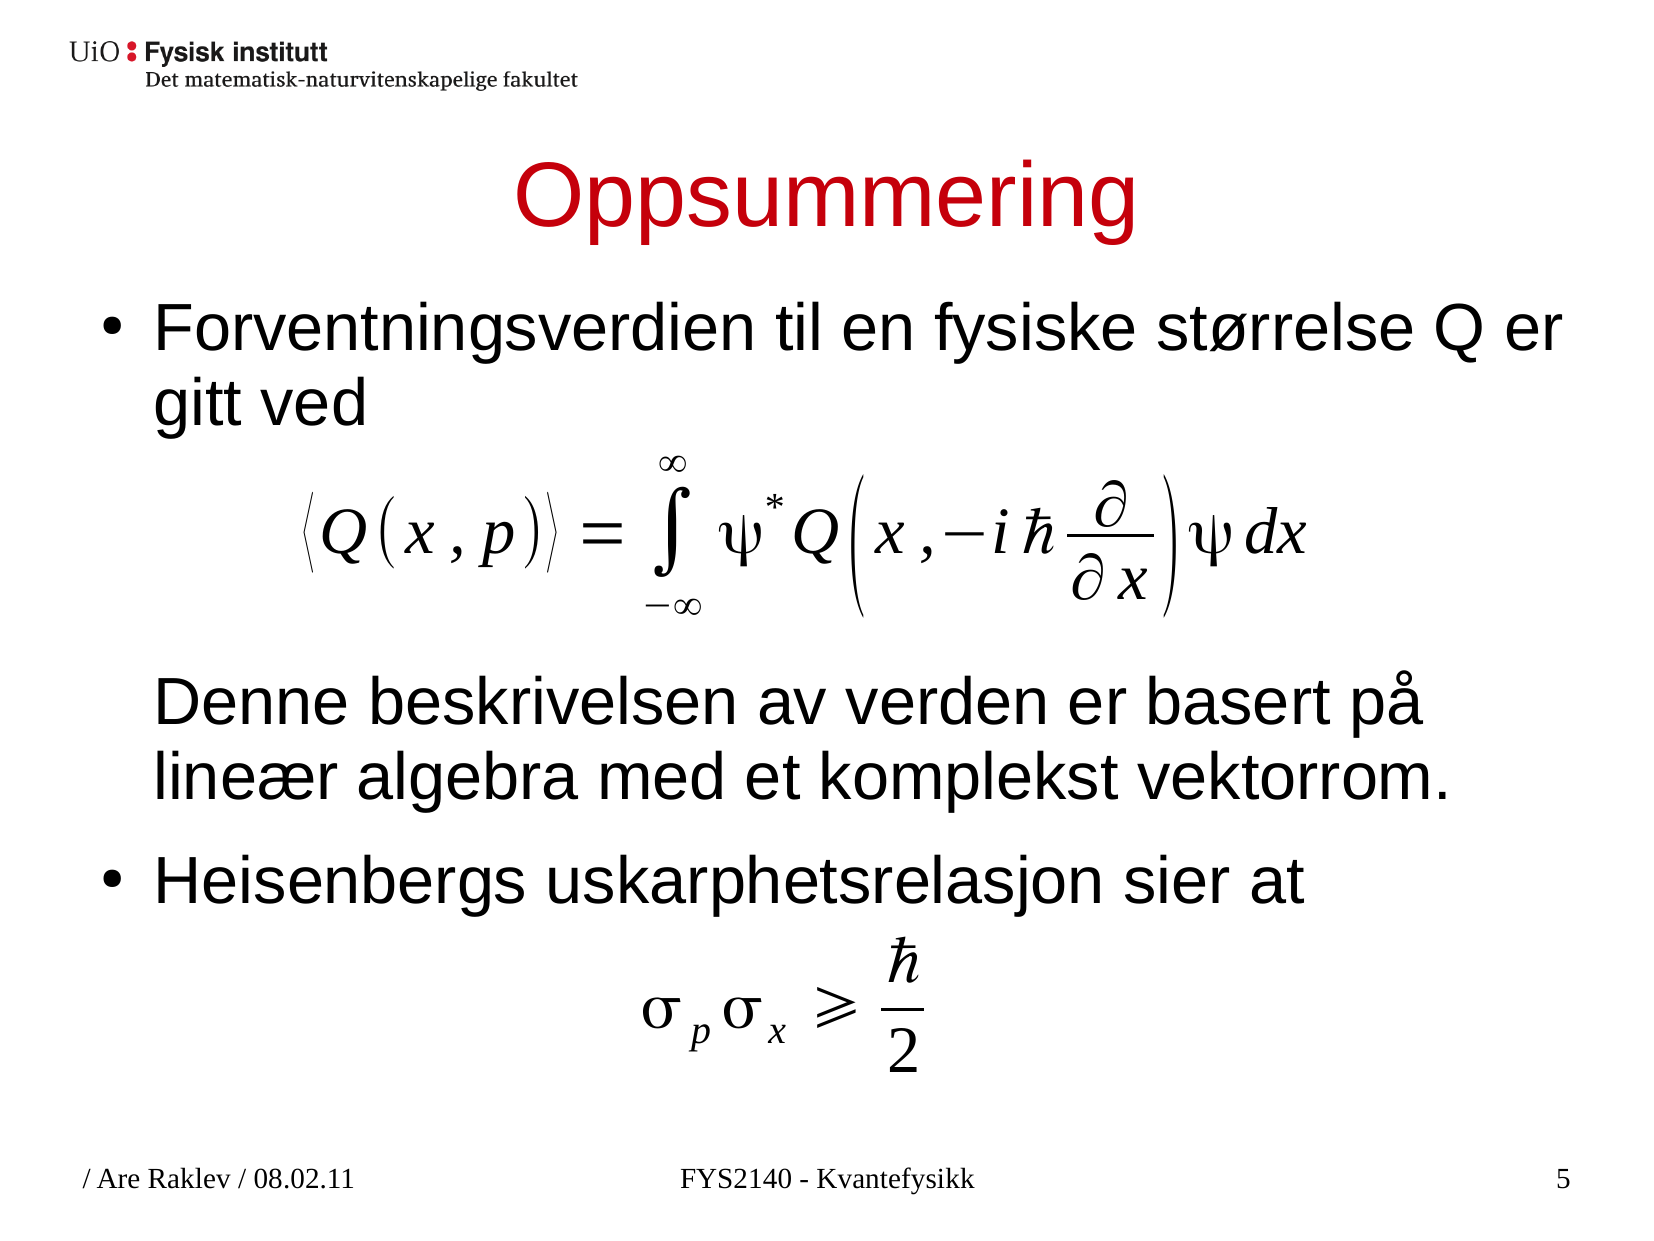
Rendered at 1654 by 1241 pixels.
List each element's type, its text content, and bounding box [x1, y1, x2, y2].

chart [294, 438, 1313, 627]
chart [632, 922, 934, 1088]
list Forventningsverdien til en fysiske størrelse Q er gitt ved Denne beskrivelsen av verden er basert på lineær algebra med et komplekst vektorrom. Heisenbergs uskarphetsrelasjon sier at [82, 290, 1576, 1094]
picture [68, 37, 581, 93]
title Oppsummering [82, 90, 1571, 290]
